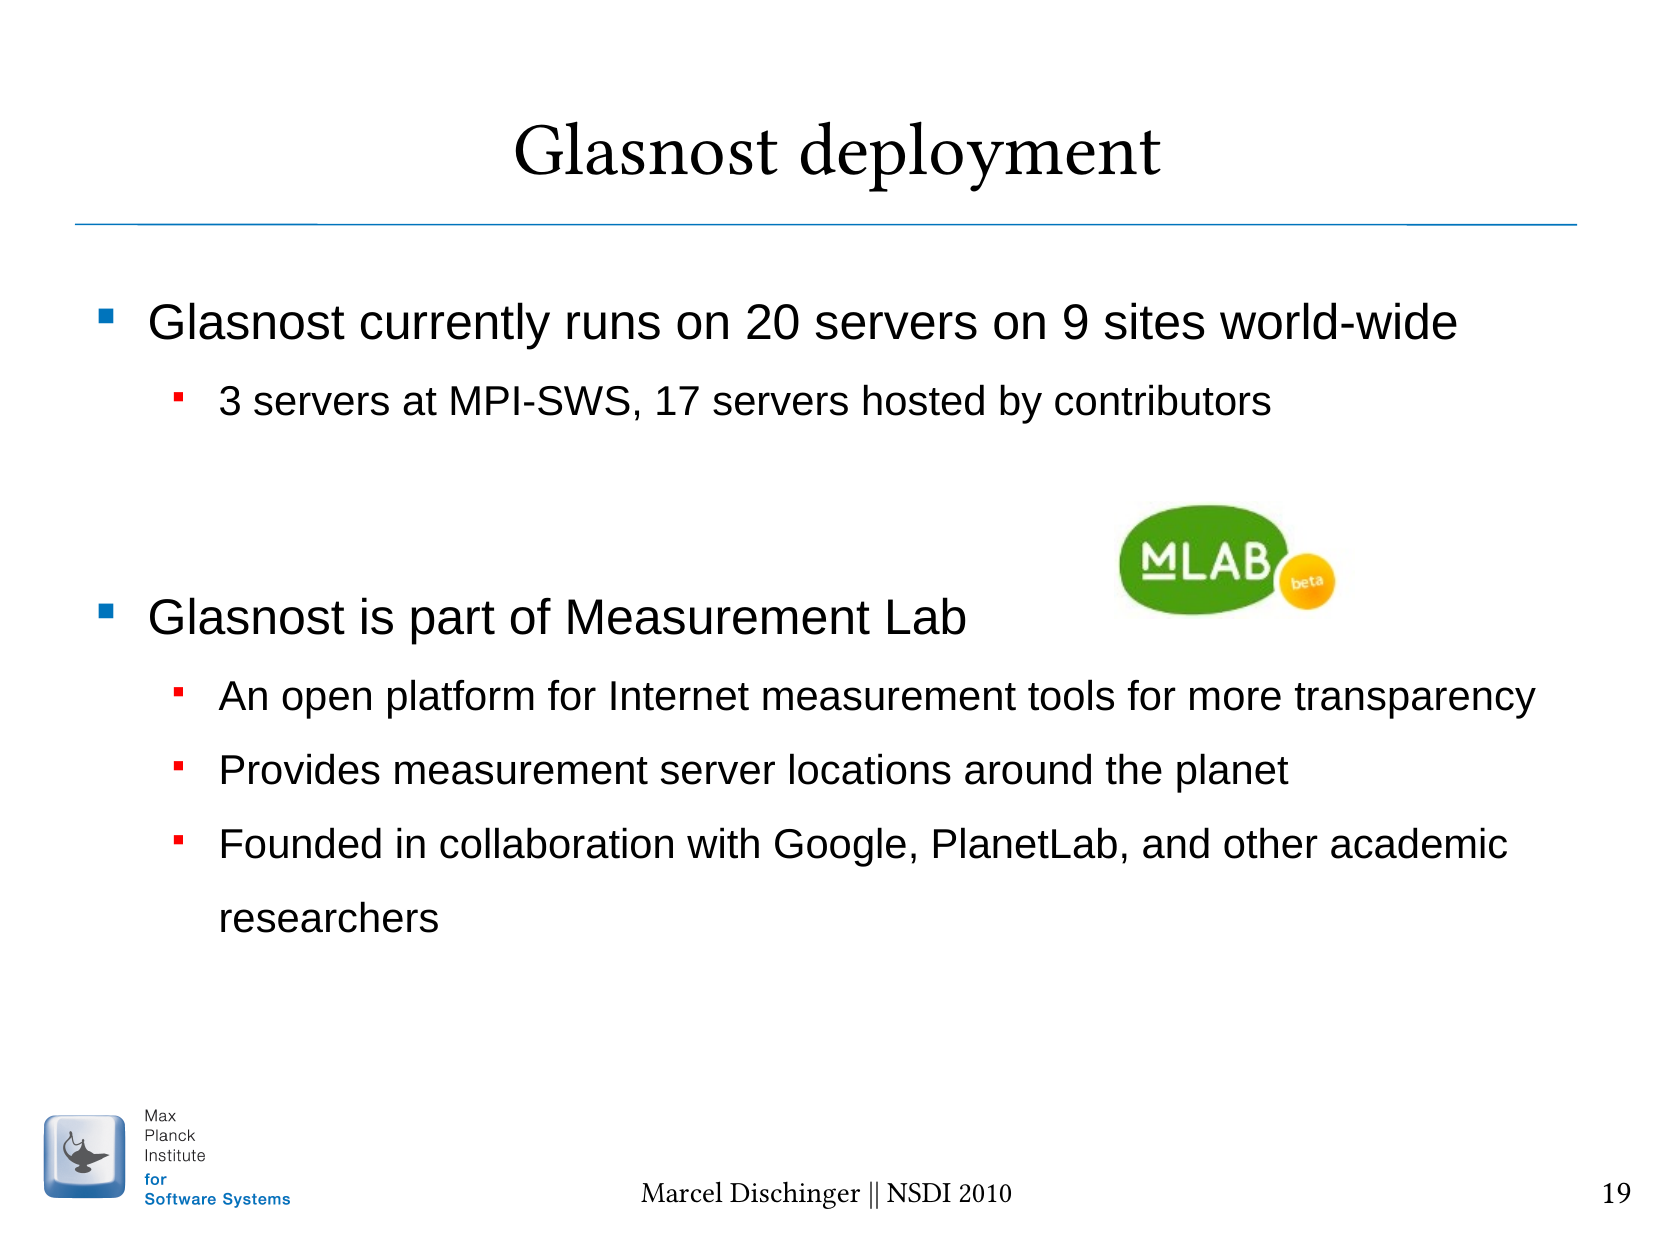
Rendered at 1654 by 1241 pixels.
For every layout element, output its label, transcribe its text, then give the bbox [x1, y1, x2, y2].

picture [1114, 501, 1355, 619]
title Glasnost deployment [54, 51, 1621, 252]
list Glasnost currently runs on 20 servers on 9 sites world-wide 3 servers at MPI-SWS, 17 servers hosted by contributors Glasnost is part of Measurement Lab An open platform for Internet measurement tools for more transparency Provides measurement server locations around the planet Founded in collaboration with Google, PlanetLab, and other academic researchers [77, 277, 1579, 1180]
